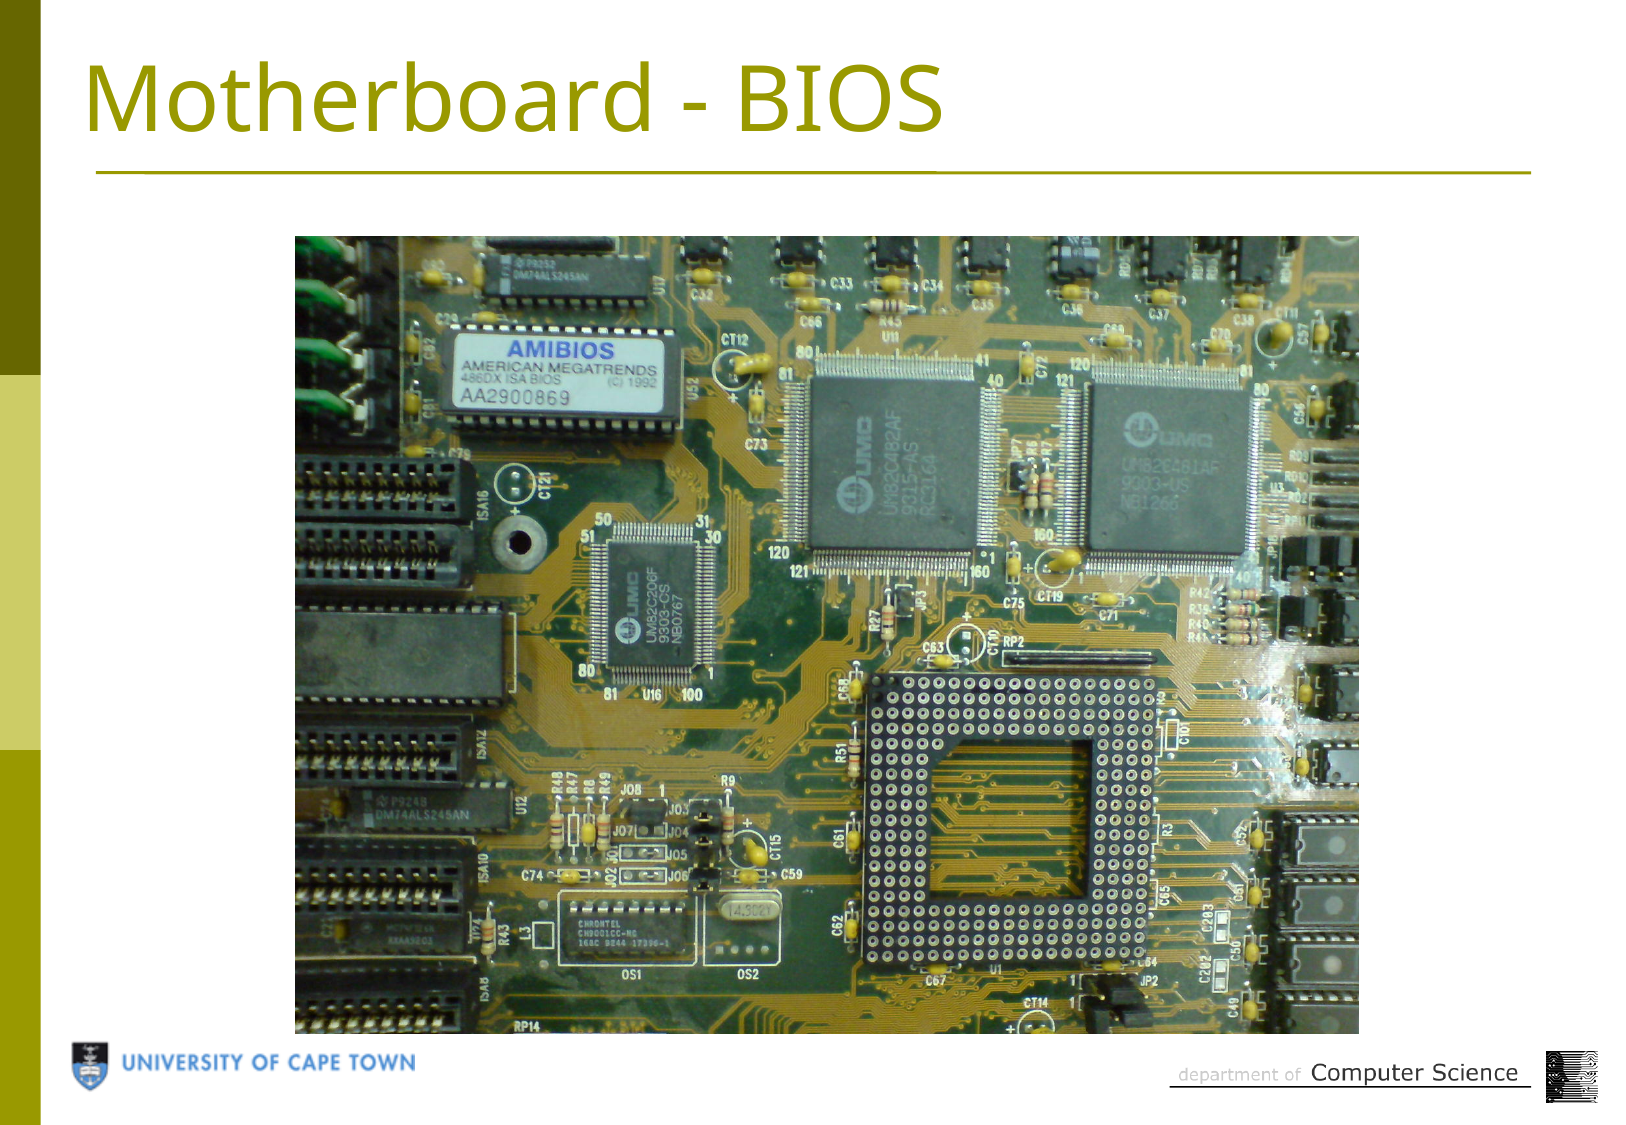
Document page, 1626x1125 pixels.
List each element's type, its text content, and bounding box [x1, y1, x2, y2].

picture [1546, 1051, 1598, 1103]
picture [1169, 1043, 1532, 1091]
title Motherboard - BIOS [81, 29, 1543, 172]
picture [61, 236, 1359, 1103]
